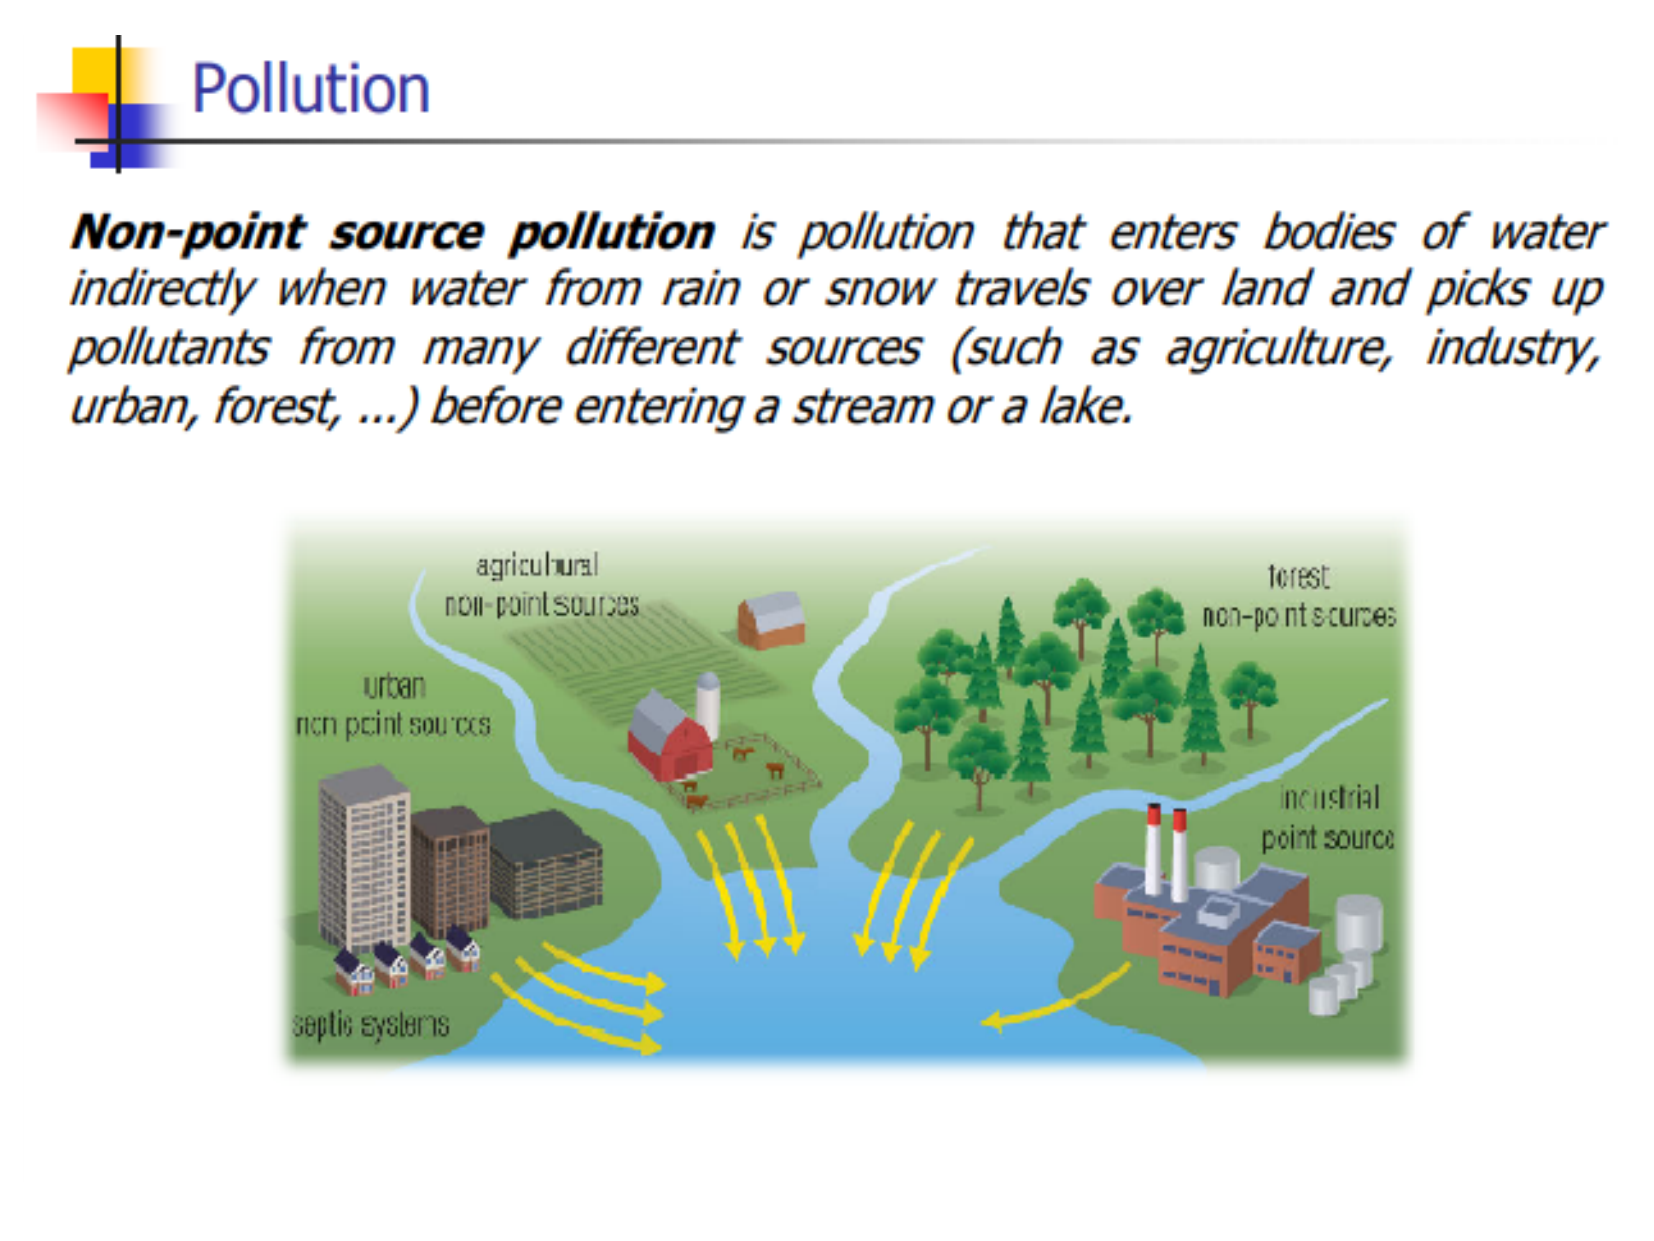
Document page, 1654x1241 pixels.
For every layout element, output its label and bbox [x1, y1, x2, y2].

picture [22, 35, 1630, 1182]
